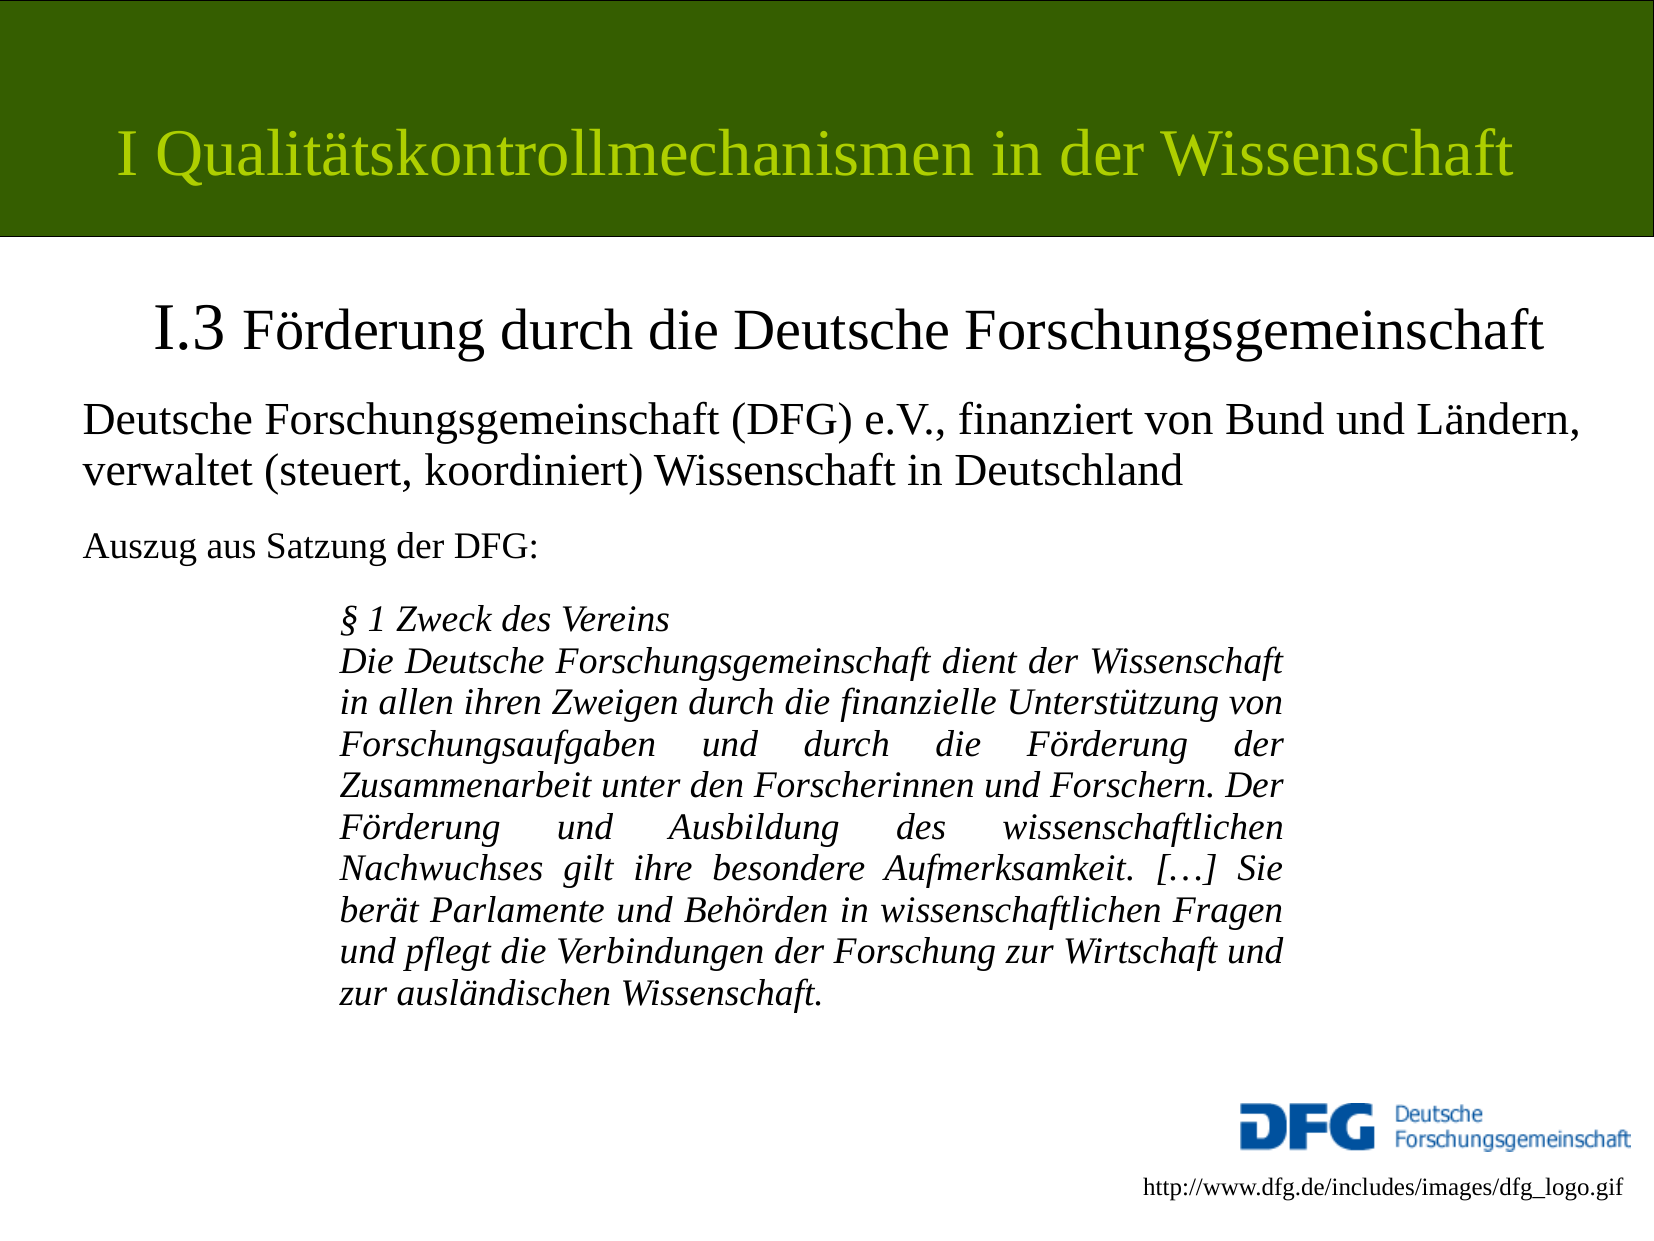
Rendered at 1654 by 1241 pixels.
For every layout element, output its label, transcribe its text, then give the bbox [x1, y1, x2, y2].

picture [1240, 1103, 1631, 1152]
title I Qualitätskontrollmechanismen in der Wissenschaft [82, 56, 1571, 250]
list I.3 Förderung durch die Deutsche Forschungsgemeinschaft Deutsche Forschungsgemeinschaft (DFG) e.V., finanziert von Bund und Ländern, verwaltet (steuert, koordiniert) Wissenschaft in Deutschland Auszug aus Satzung der DFG: http://www.dfg.de/includes/images/dfg_logo.gif [82, 290, 1625, 1241]
table_header § 1 Zweck des Vereins Die Deutsche Forschungsgemeinschaft dient der Wissenschaft in allen ihren Zweigen durch die finanzielle Unterstützung von Forschungsaufgaben und durch die Förderung der Zusammenarbeit unter den Forscherinnen und Forschern. Der Förderung und Ausbildung des wissenschaftlichen Nachwuchses gilt ihre besondere Aufmerksamkeit. […] Sie berät Parlamente und Behörden in wissenschaftlichen Fragen und pflegt die Verbindungen der Forschung zur Wirtschaft und zur ausländischen Wissenschaft. [325, 591, 1299, 1031]
text_box [0, 0, 1654, 237]
